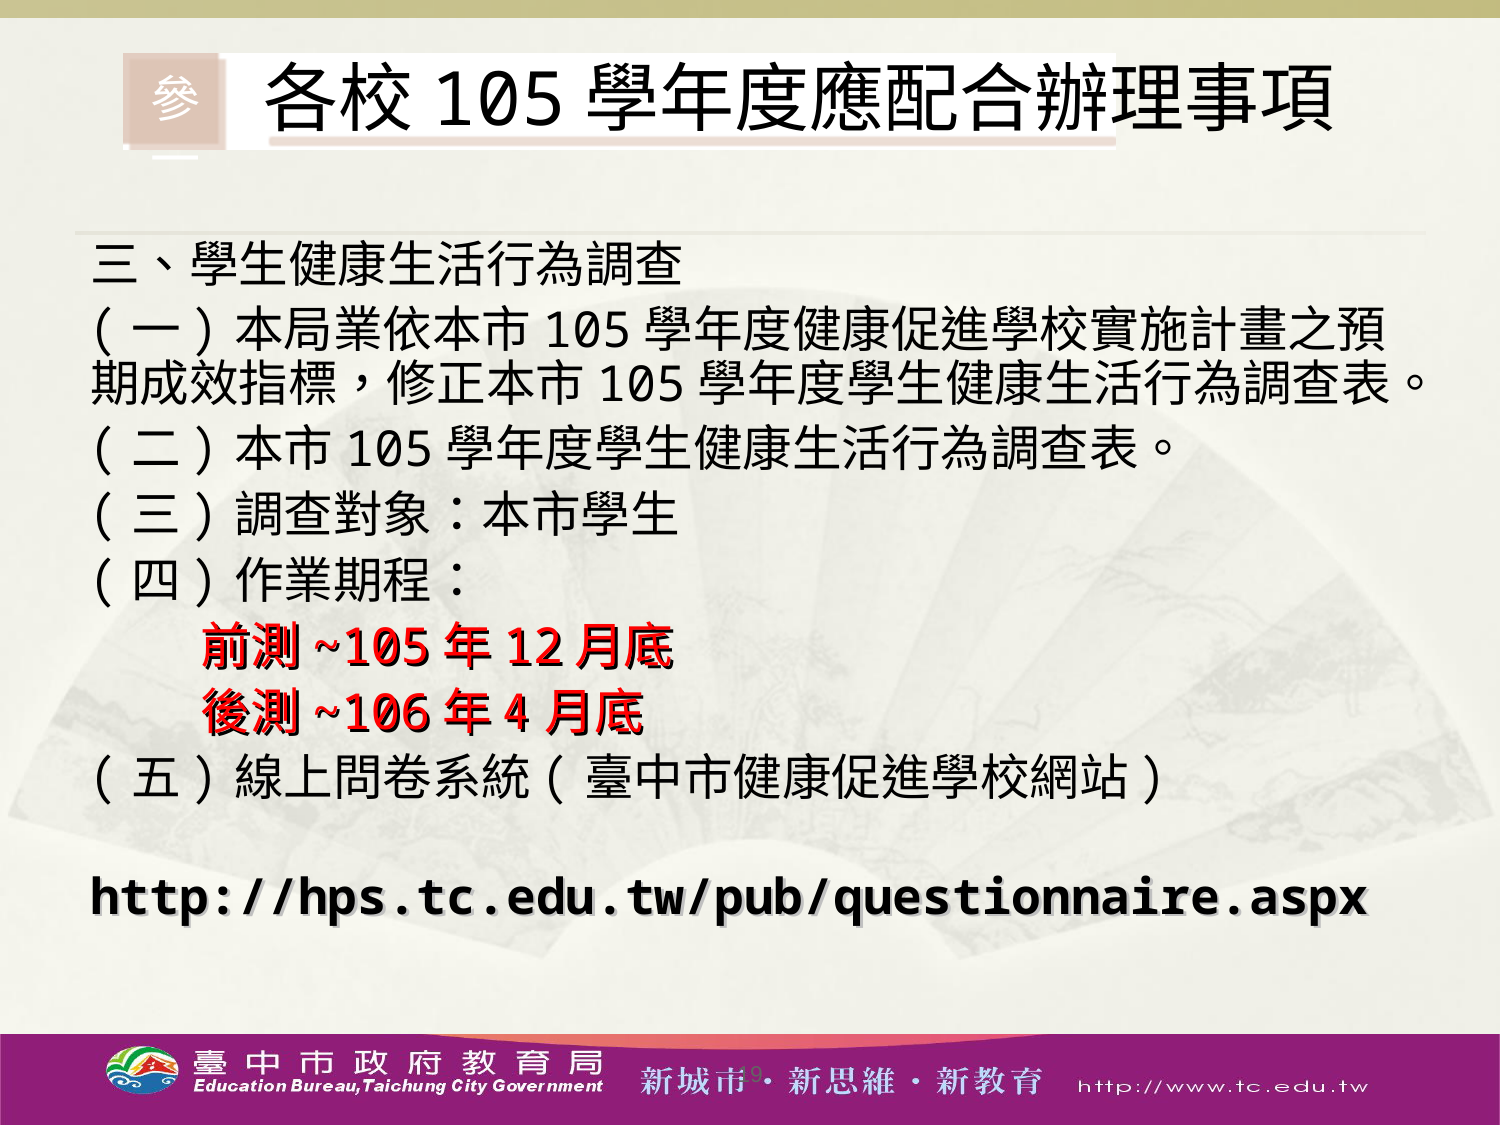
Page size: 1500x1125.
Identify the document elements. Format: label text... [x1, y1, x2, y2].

text_box 參一 [135, 60, 204, 196]
text_box <number> [675, 1049, 826, 1097]
text_box 各校105學年度應配合辦理事項 [248, 42, 1447, 149]
list 三、學生健康生活行為調查 (一)本局業依本市105學年度健康促進學校實施計畫之預期成效指標，修正本市105學年度學生健康生活行為調查表。 (二)本市105學年度學生健康生活行為調查表。 (三)調查對象：本市學生 (四)作業期程： 前測~105年12月底 後測~106年4月底 (五)線上問卷系統(臺中市健康促進學校網站) http://hps.tc.edu.tw/pub/questionnaire.aspx [75, 231, 1426, 940]
picture [0, 18, 1500, 1125]
